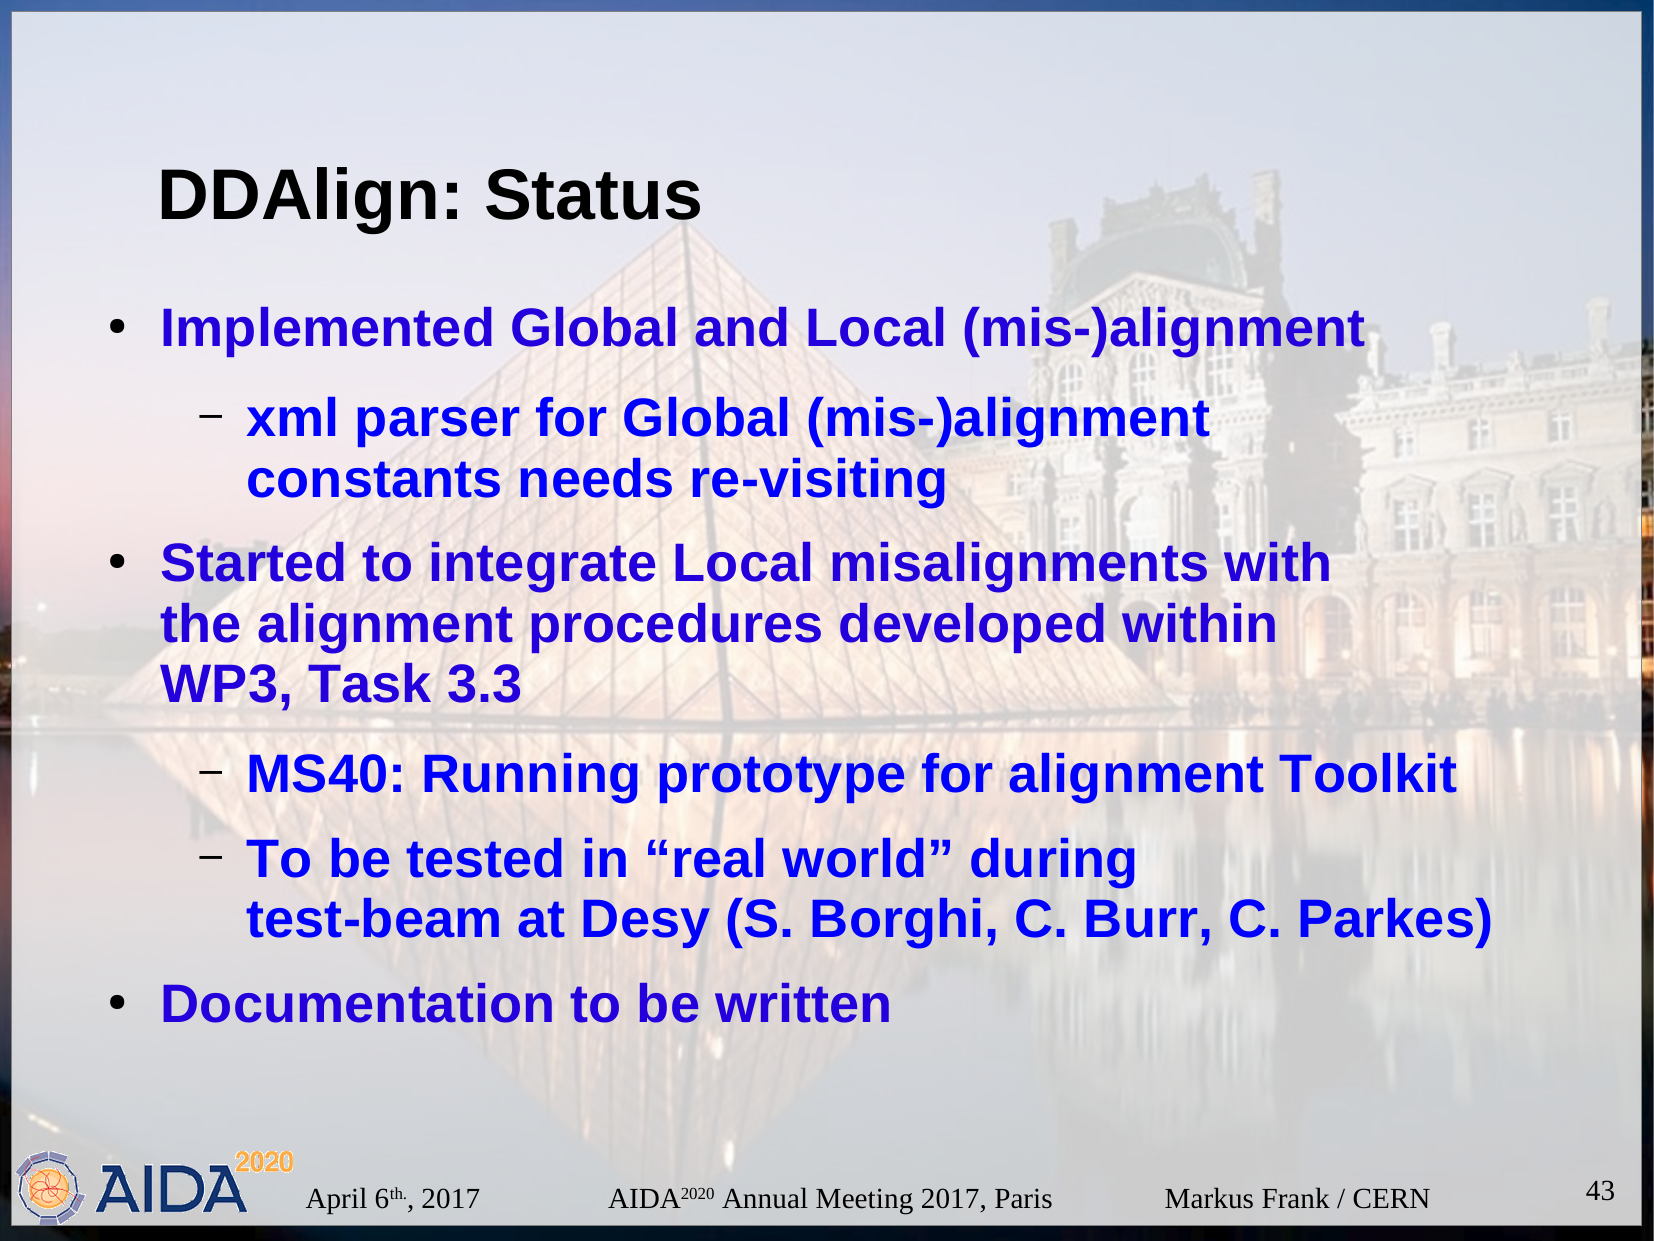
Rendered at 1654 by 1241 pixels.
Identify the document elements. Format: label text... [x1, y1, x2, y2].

list Implemented Global and Local (mis-)alignment xml parser for Global (mis-)alignment constants needs re-visiting Started to integrate Local misalignments with the alignment procedures developed within WP3, Task 3.3 MS40: Running prototype for alignment Toolkit To be tested in “real world” during test-beam at Desy (S. Borghi, C. Burr, C. Parkes) Documentation to be written [90, 297, 1546, 1035]
picture [0, 0, 1654, 1241]
title DDAlign: Status [82, 90, 1536, 298]
